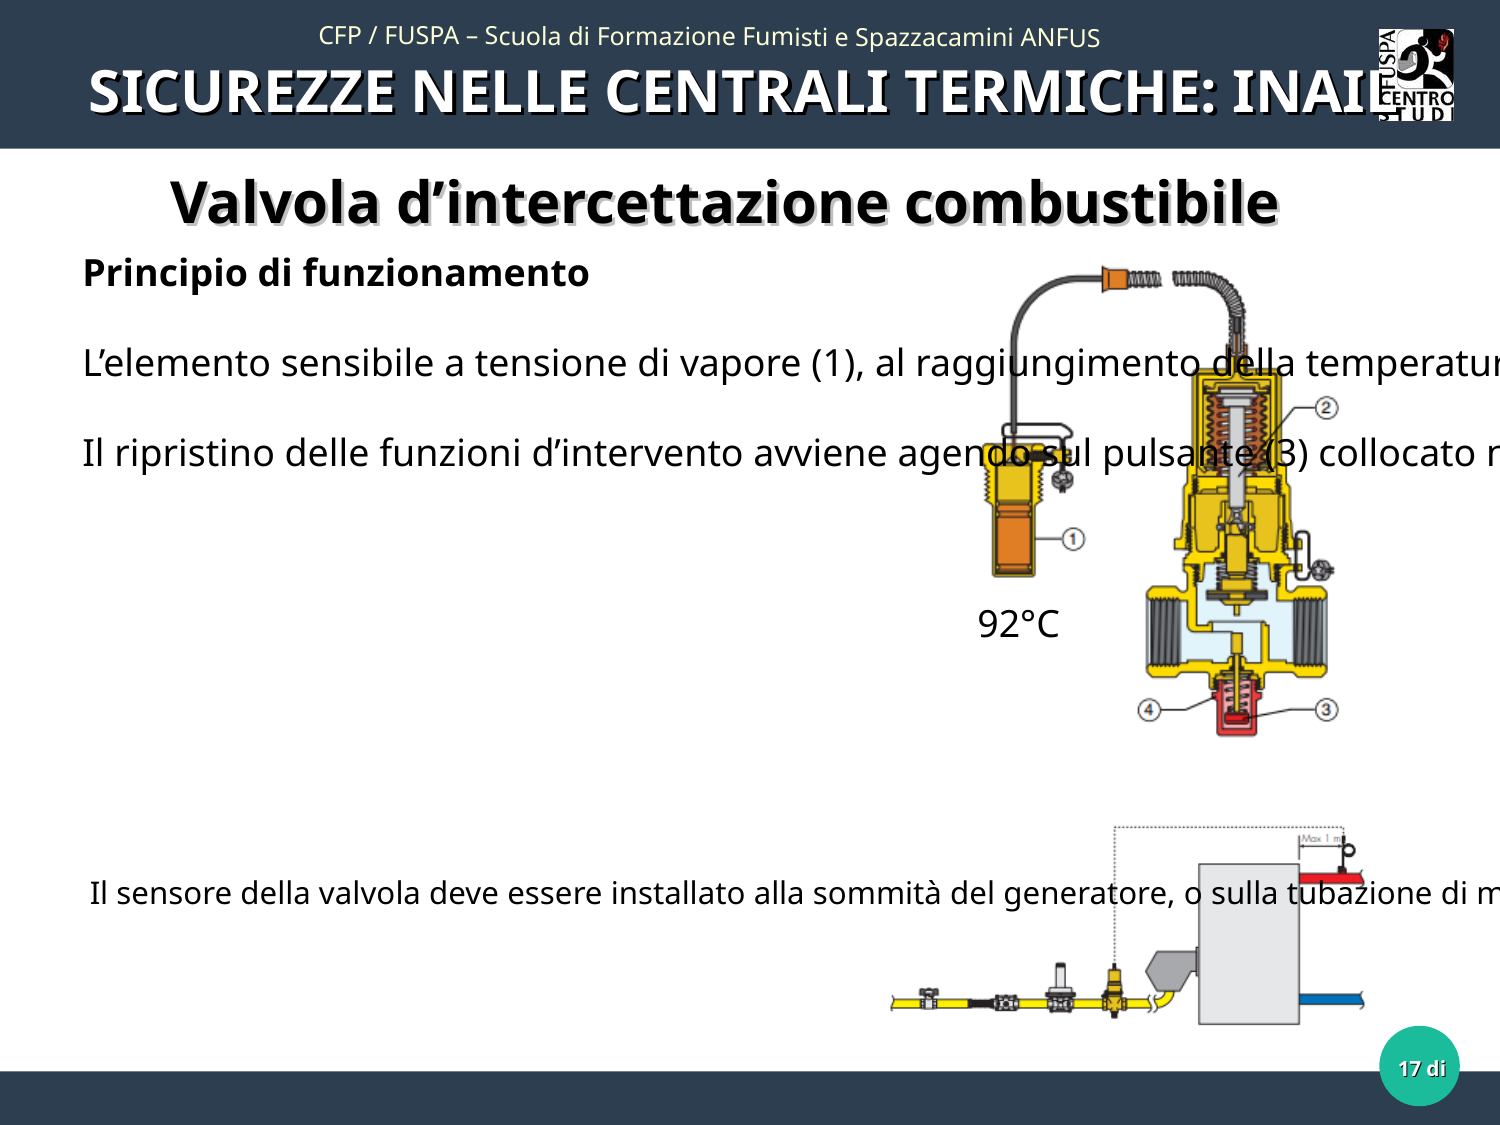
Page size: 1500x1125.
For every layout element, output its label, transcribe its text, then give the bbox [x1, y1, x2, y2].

text_box Principio di funzionamento L’elemento sensibile a tensione di vapore (1), al raggiungimento della temperatura di taratura, con il cambiamento di stato, provoca lo sgancio dell’otturatore (2) attraverso il tubo capillare ed il soffietto elastico. Il ripristino delle funzioni d’intervento avviene agendo sul pulsante (3) collocato nella parte inferiore della valvola e protetto da un coperchio (4) in materiale plastico. [67, 241, 941, 887]
text_box 92°C [962, 592, 1093, 653]
title Valvola d’intercettazione combustibile [67, 159, 1384, 242]
picture [1381, 889, 1386, 902]
text_box Il sensore della valvola deve essere installato alla sommità del generatore, o sulla tubazione di mandata entro 1 m dal generatore, a monte di qualsiasi organo di intercettazione. [75, 865, 886, 1031]
picture [868, 808, 1386, 1034]
picture [967, 243, 1361, 751]
